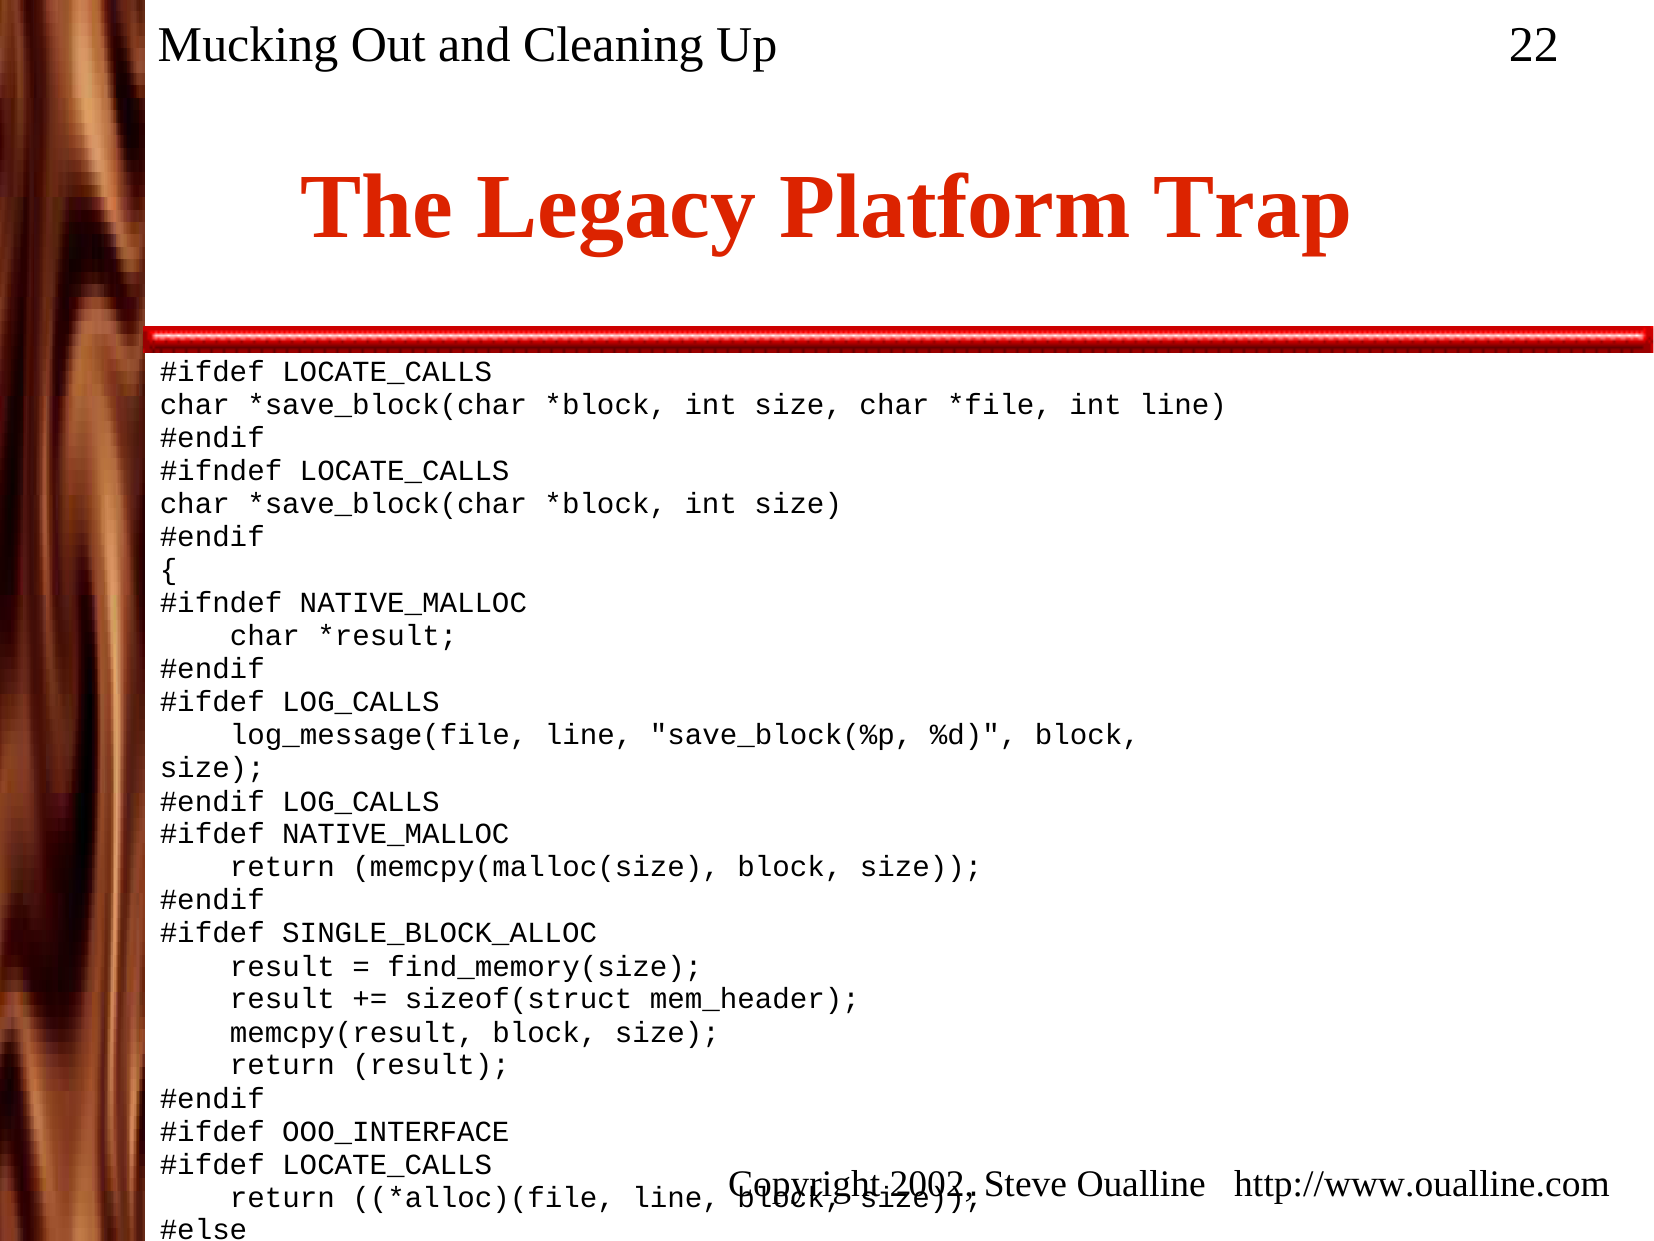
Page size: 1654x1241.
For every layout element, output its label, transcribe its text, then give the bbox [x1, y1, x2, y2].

picture [0, 0, 1654, 1241]
title The Legacy Platform Trap [121, 102, 1534, 310]
text_box #ifdef LOCATE_CALLS char *save_block(char *block, int size, char *file, int line) #endif #ifndef LOCATE_CALLS char *save_block(char *block, int size) #endif { #ifndef NATIVE_MALLOC char *result; #endif #ifdef LOG_CALLS log_message(file, line, "save_block(%p, %d)", block, size); #endif LOG_CALLS #ifdef NATIVE_MALLOC return (memcpy(malloc(size), block, size)); #endif #ifdef SINGLE_BLOCK_ALLOC result = find_memory(size); result += sizeof(struct mem_header); memcpy(result, block, size); return (result); #endif #ifdef OOO_INTERFACE #ifdef LOCATE_CALLS return ((*alloc)(file, line, block, size)); #else return ((*alloc)(block, size)); #endif #endif } [159, 357, 1257, 1241]
